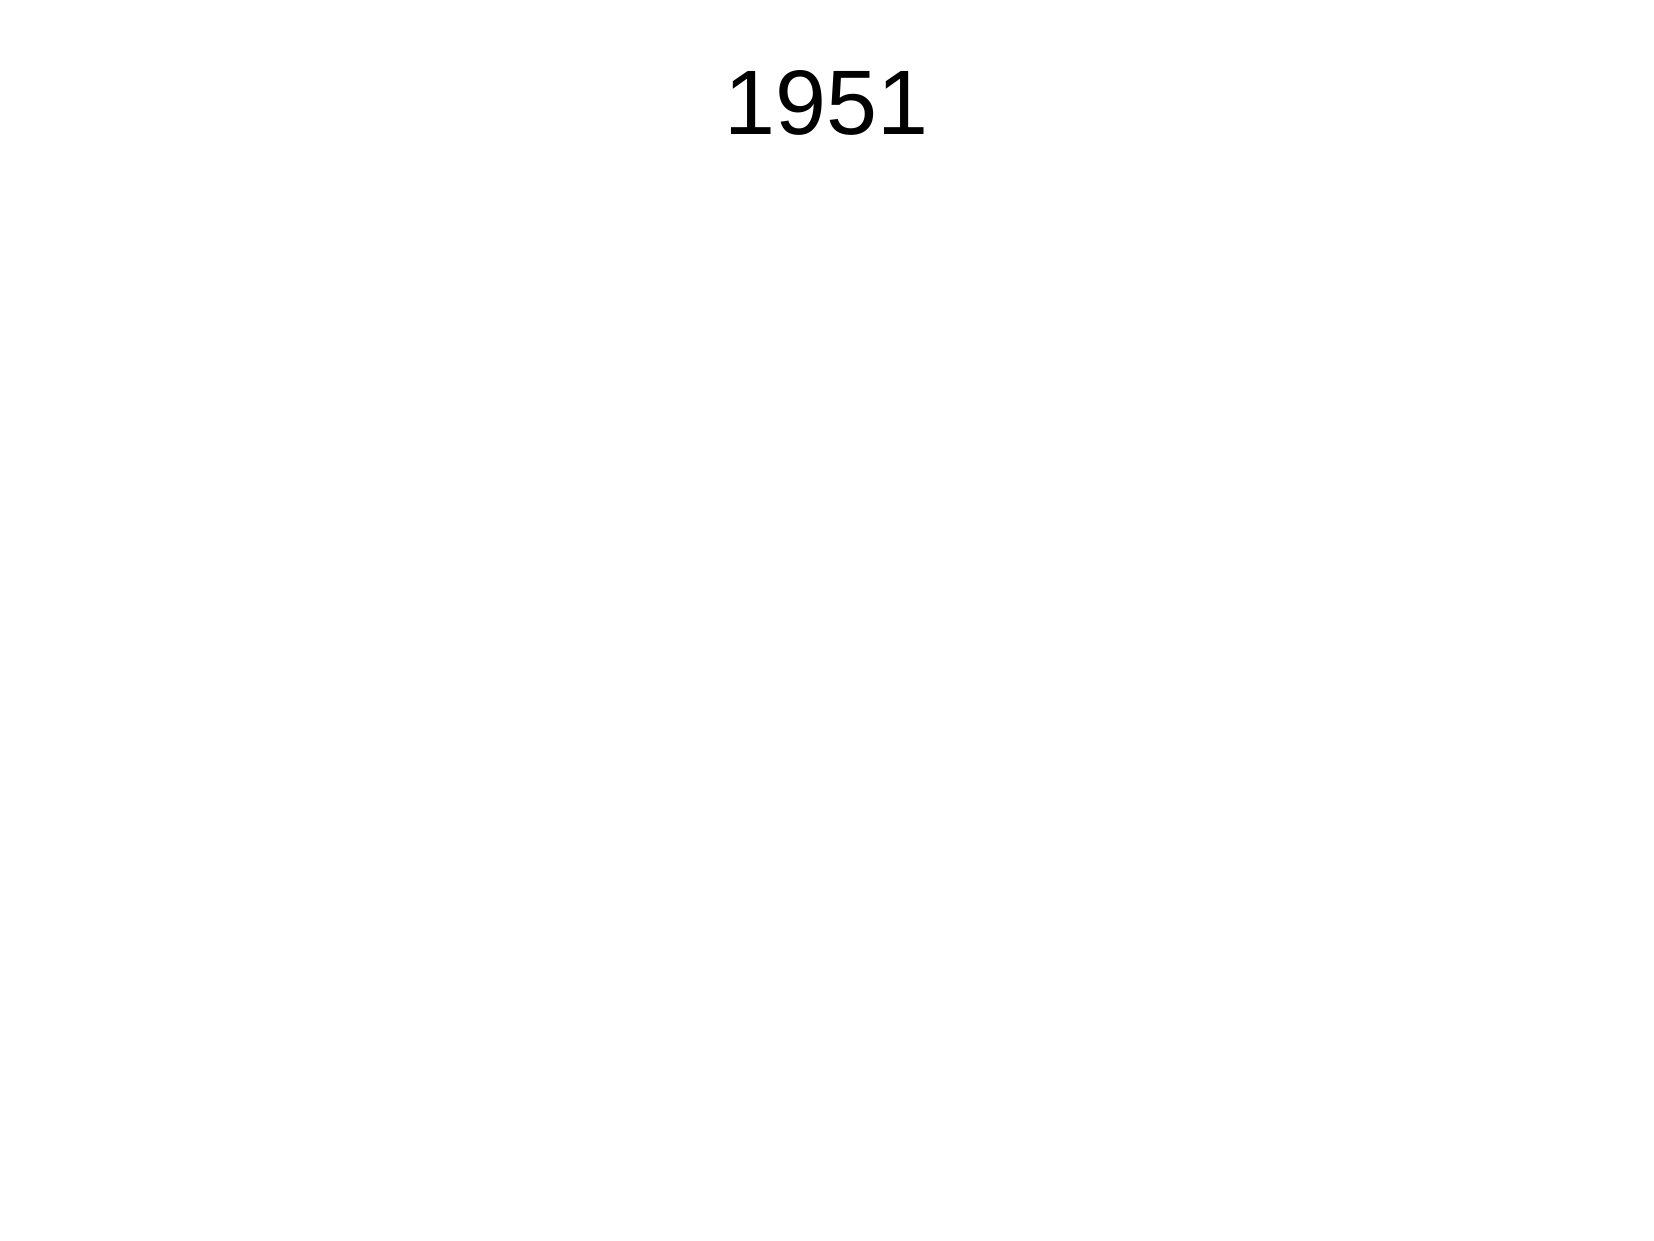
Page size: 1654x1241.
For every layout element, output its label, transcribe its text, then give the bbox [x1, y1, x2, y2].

title 1951 [82, 49, 1571, 257]
